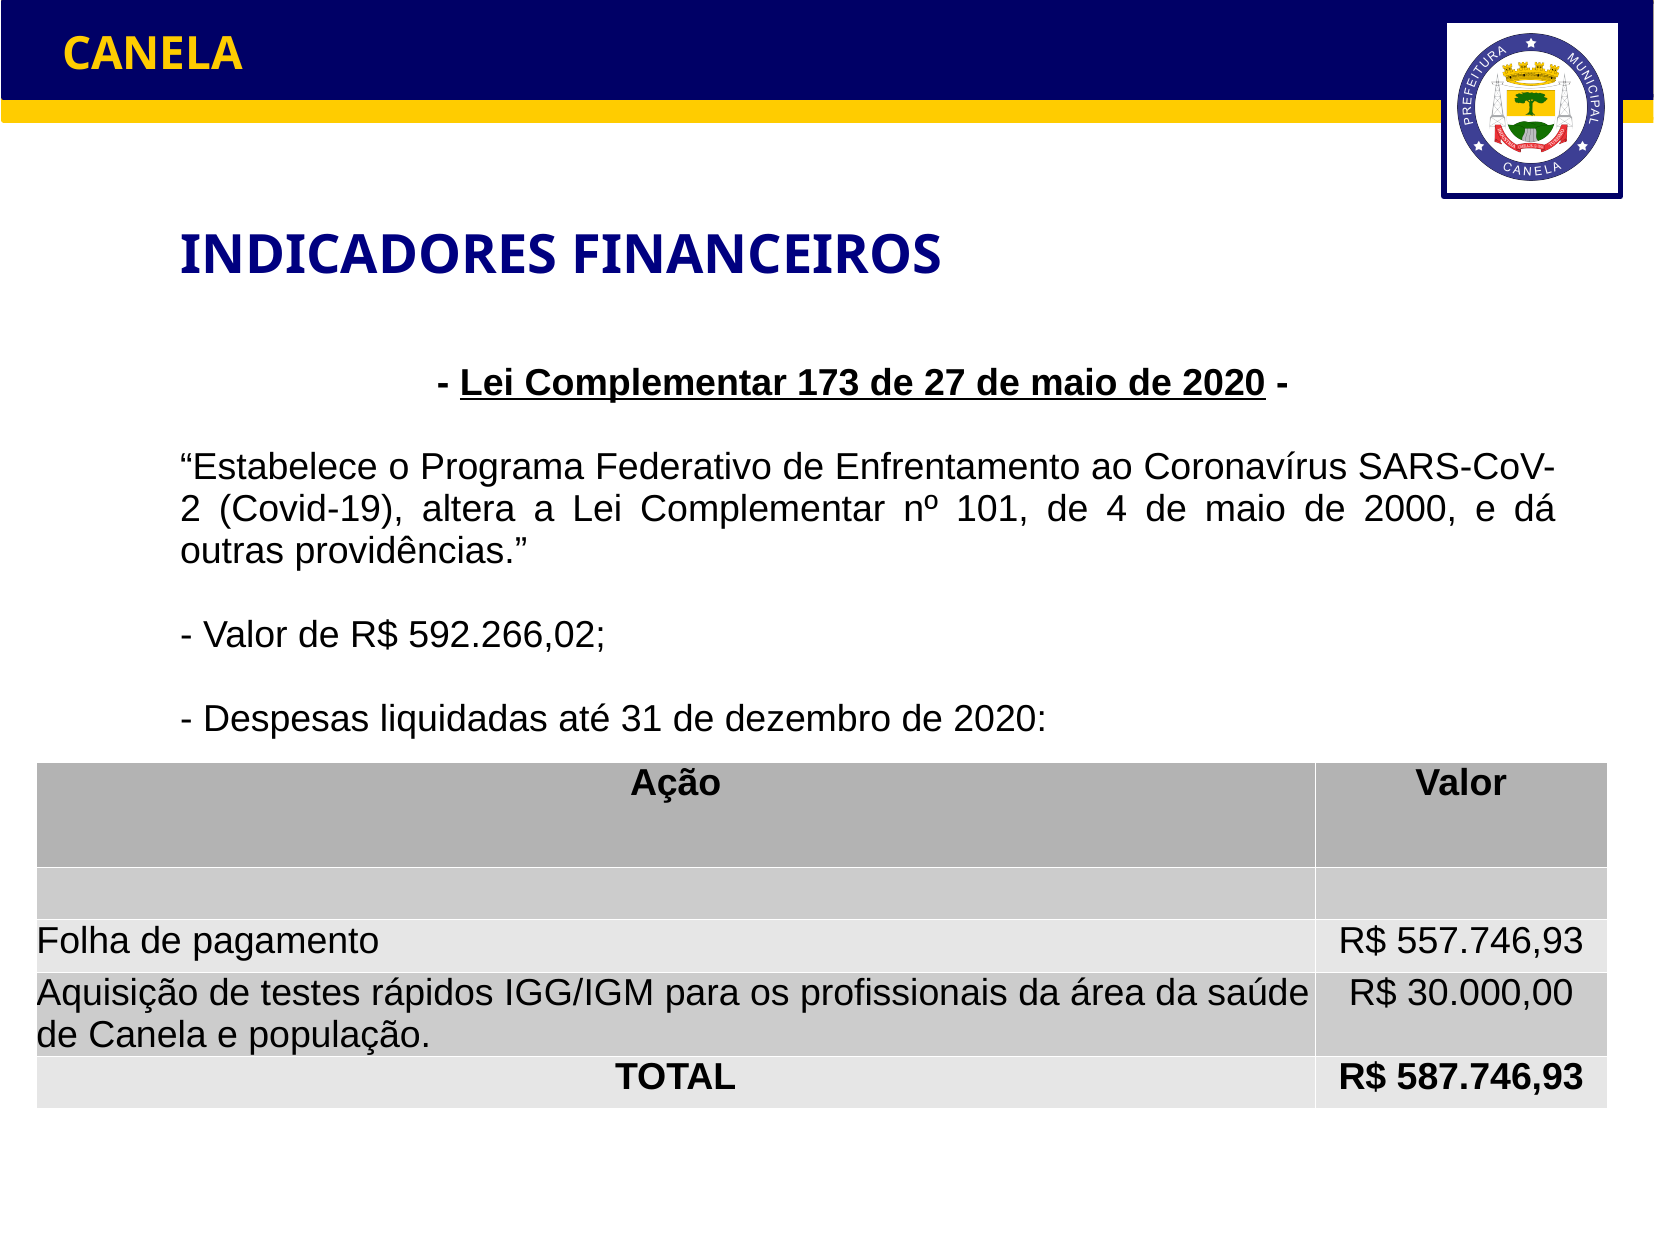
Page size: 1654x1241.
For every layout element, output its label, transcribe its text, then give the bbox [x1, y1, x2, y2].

picture [1457, 33, 1605, 181]
table_cell R$ 557.746,93 [1316, 920, 1607, 972]
table_cell [1316, 868, 1607, 919]
table_cell TOTAL [37, 1057, 1315, 1108]
text_box - Lei Complementar 173 de 27 de maio de 2020 - “Estabelece o Programa Federativo de Enfrentamento ao Coronavírus SARS-CoV-2 (Covid-19), altera a Lei Complementar nº 101, de 4 de maio de 2000, e dá outras providências.” - Valor de R$ 592.266,02; - Despesas liquidadas até 31 de dezembro de 2020: [165, 354, 1571, 762]
text_box CANELA [47, 13, 853, 93]
table_header Ação [37, 763, 1315, 867]
text_box [3, 0, 1654, 197]
table_cell Folha de pagamento [37, 920, 1315, 972]
table_cell Aquisição de testes rápidos IGG/IGM para os profissionais da área da saúde de Canela e população. [37, 973, 1315, 1056]
text_box INDICADORES FINANCEIROS [165, 208, 1441, 354]
table_header Valor [1316, 763, 1607, 867]
table_cell R$ 30.000,00 [1316, 973, 1607, 1056]
table_cell R$ 587.746,93 [1316, 1057, 1607, 1108]
table_cell [37, 868, 1315, 919]
